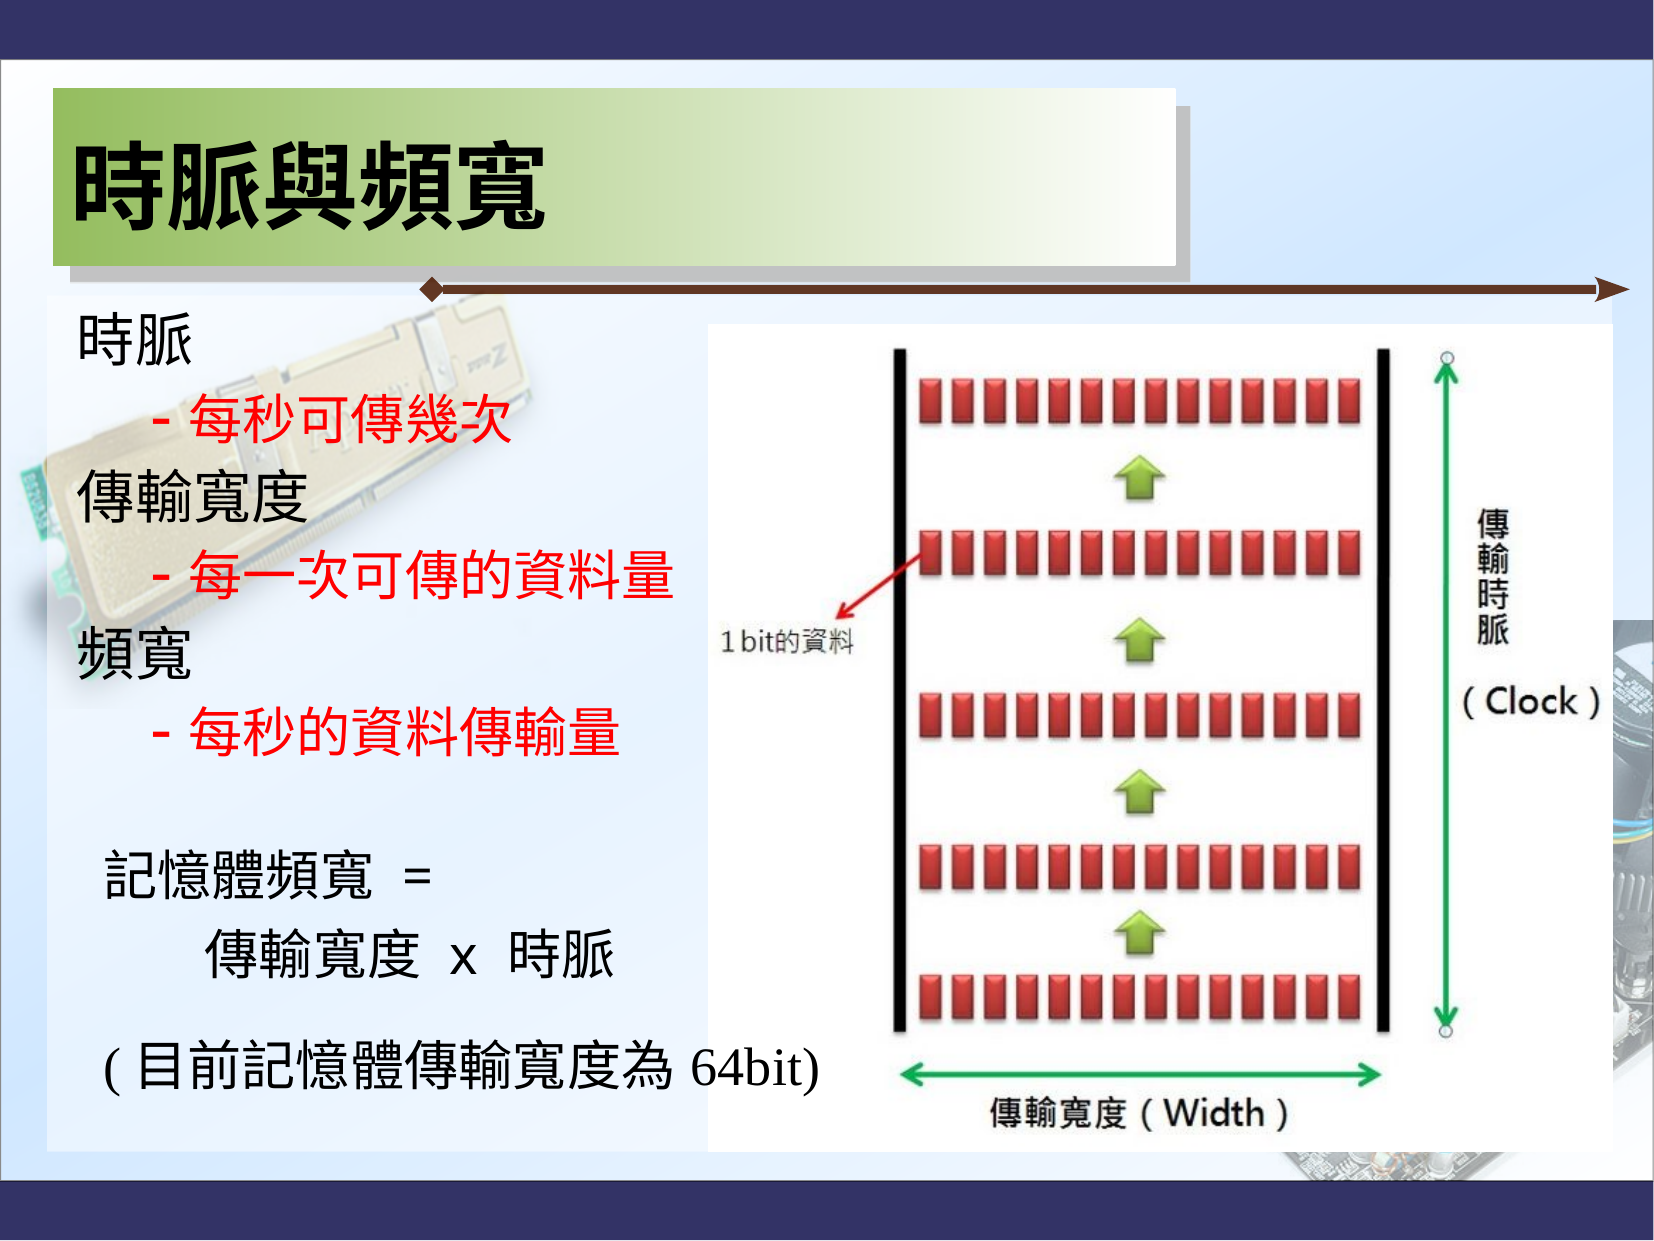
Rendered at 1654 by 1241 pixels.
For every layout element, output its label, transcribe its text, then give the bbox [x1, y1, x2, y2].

list 時脈 -每秒可傳幾次 傳輸寬度 -每一次可傳的資料量 頻寬 -每秒的資料傳輸量 [59, 321, 1548, 1126]
title 時脈與頻寬 [70, 76, 1654, 284]
picture [708, 324, 1613, 1152]
text_box 記憶體頻寬 = 傳輸寬度 x 時脈 (目前記憶體傳輸寬度為64bit) [88, 825, 916, 1093]
